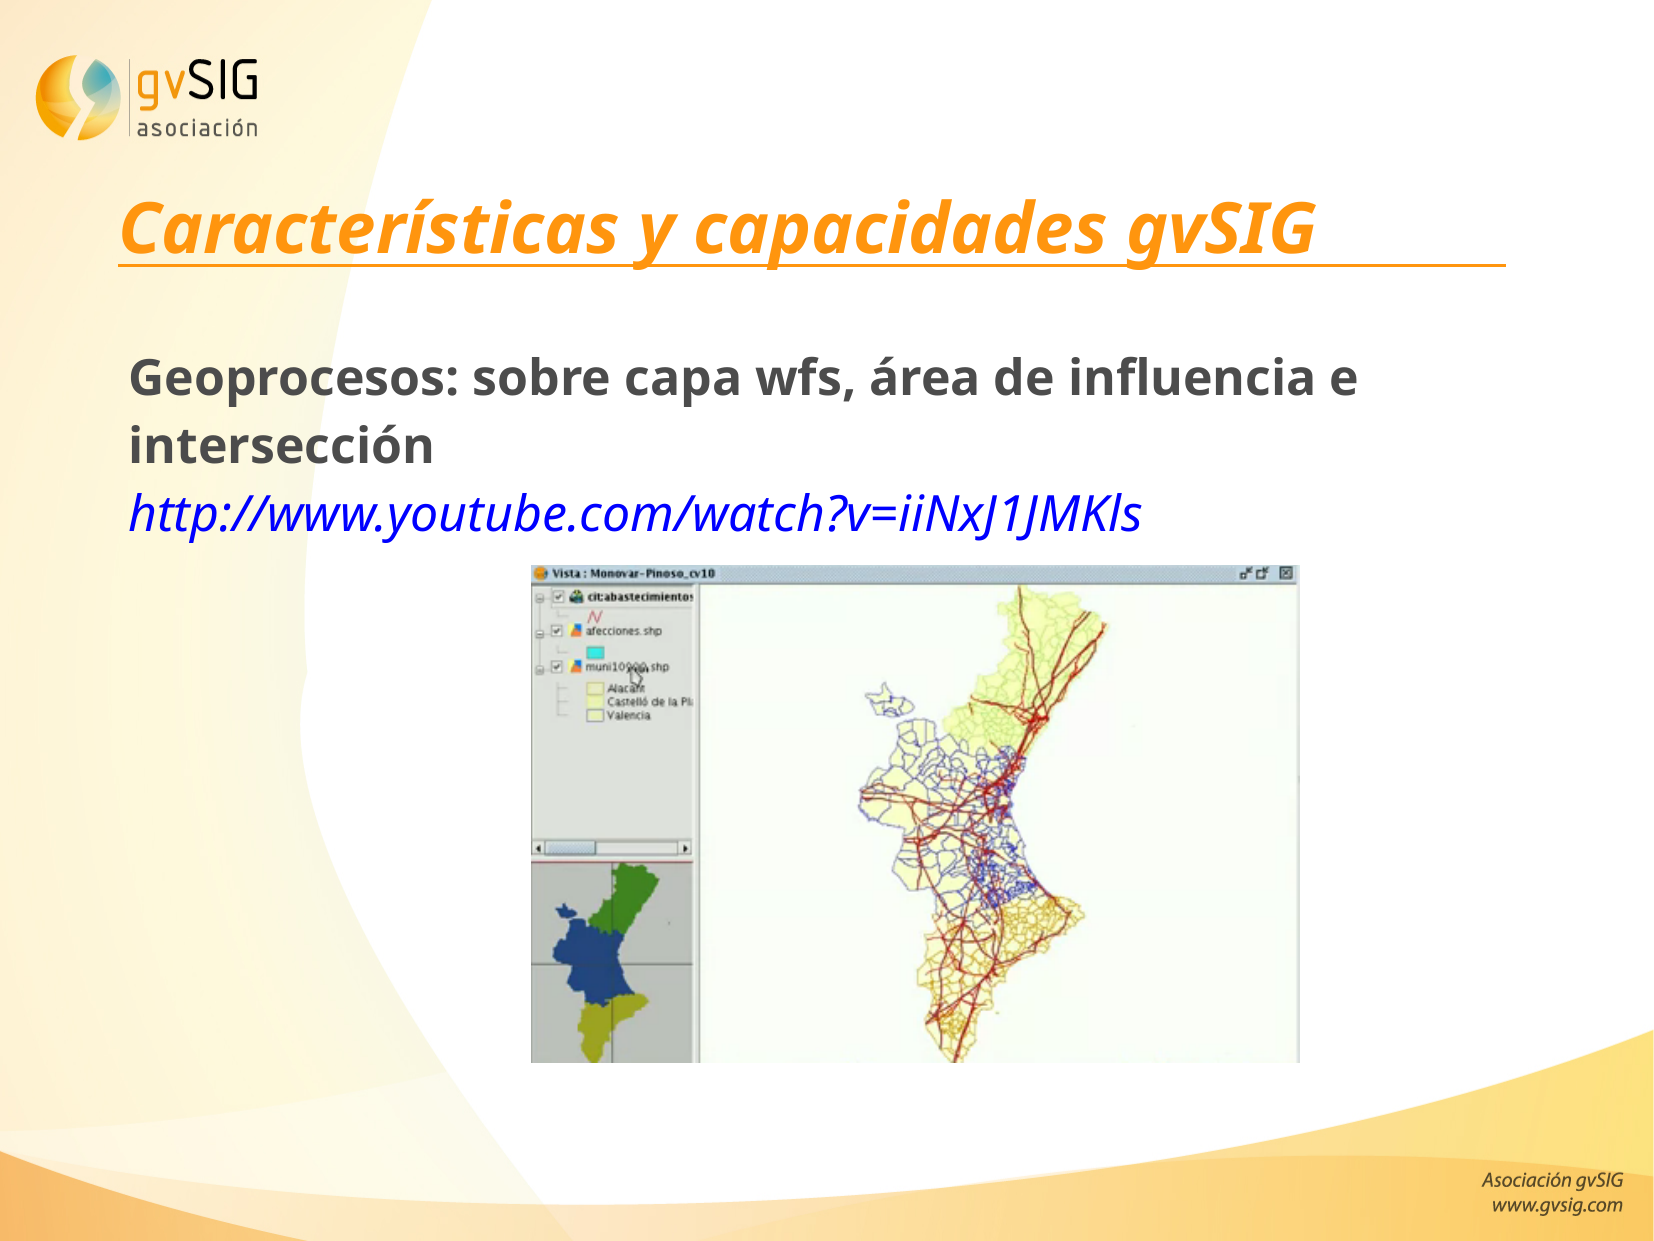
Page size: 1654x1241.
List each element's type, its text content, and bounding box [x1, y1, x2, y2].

picture [0, 0, 1654, 1241]
title Características y capacidades gvSIG [118, 177, 1654, 276]
text_box Geoprocesos: sobre capa wfs, área de influencia e intersección http://www.youtube.com/watch?v=iiNxJ1JMKls [128, 356, 1565, 532]
